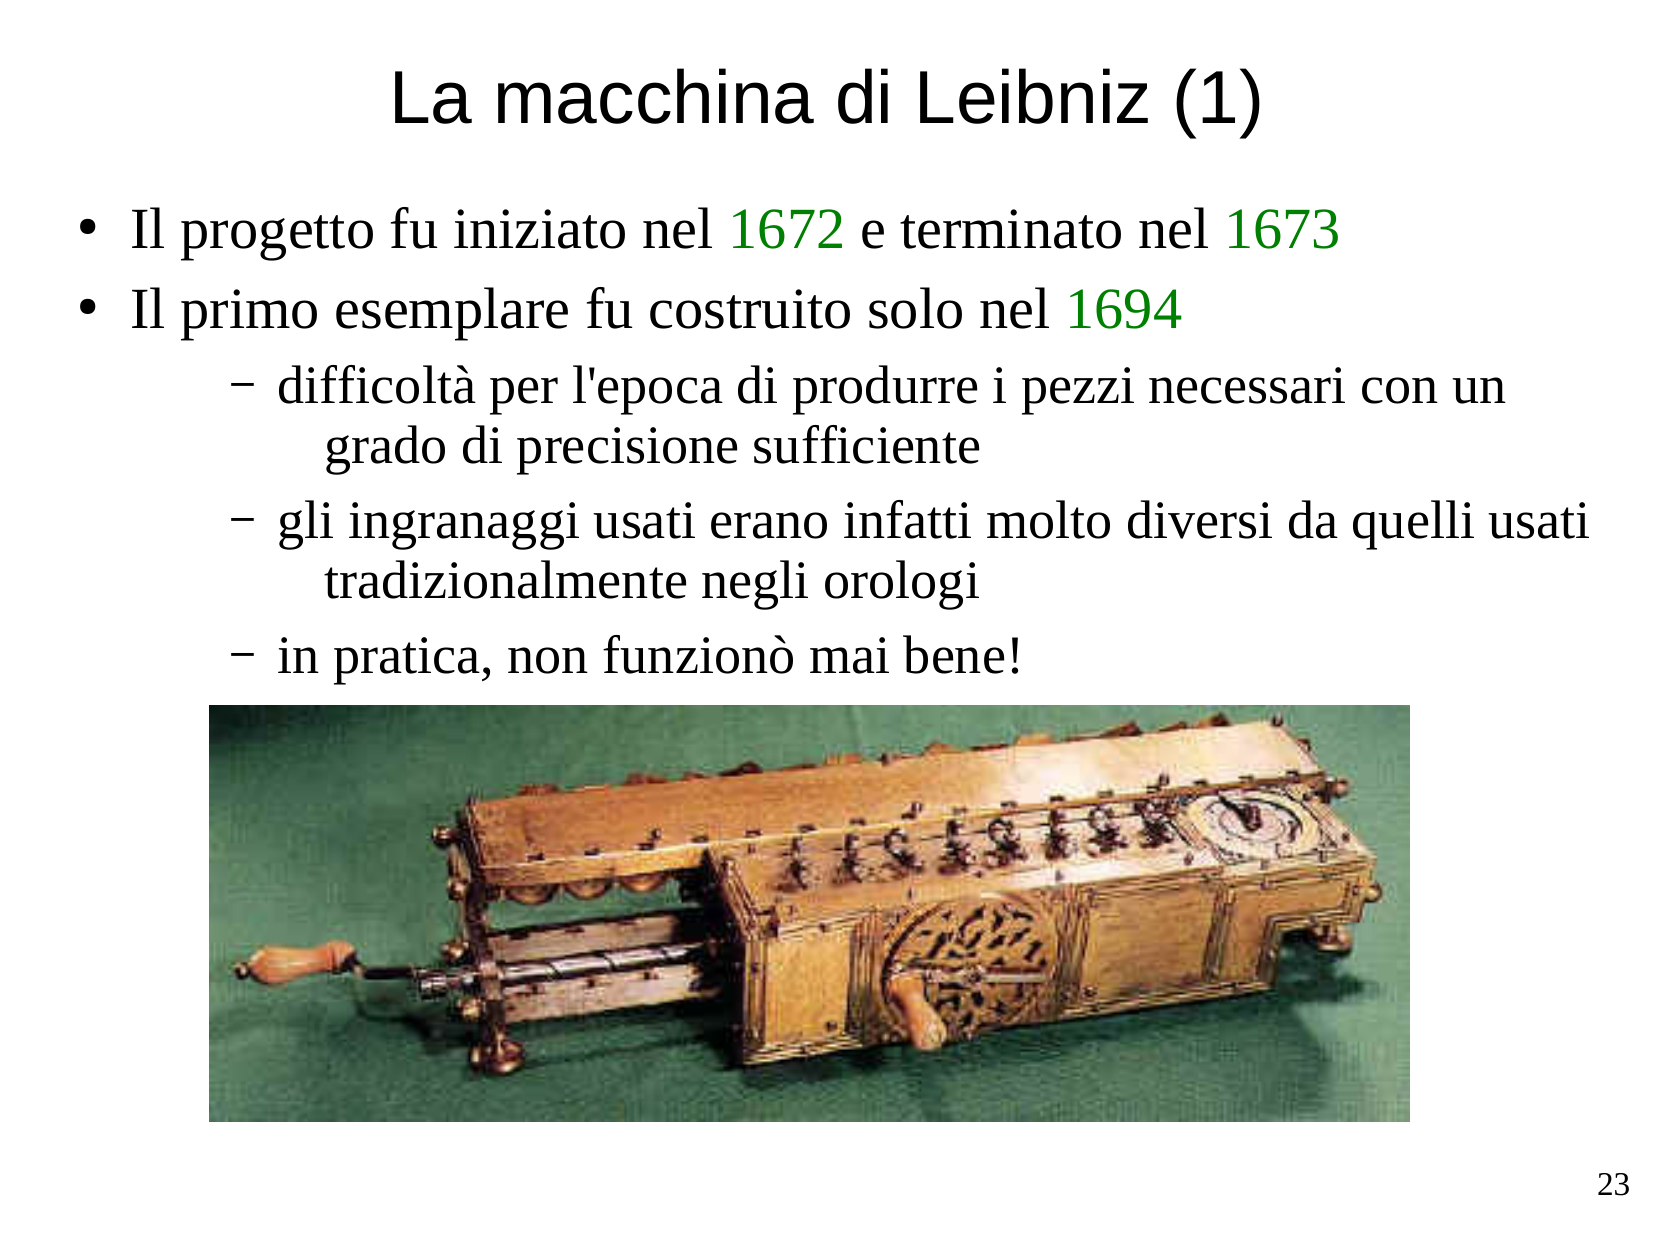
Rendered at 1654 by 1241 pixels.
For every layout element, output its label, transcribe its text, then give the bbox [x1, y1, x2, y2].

list Il progetto fu iniziato nel 1672 e terminato nel 1673 Il primo esemplare fu costruito solo nel 1694 difficoltà per l'epoca di produrre i pezzi necessari con un grado di precisione sufficiente gli ingranaggi usati erano infatti molto diversi da quelli usati tradizionalmente negli orologi in pratica, non funzionò mai bene! [42, 196, 1612, 1187]
picture [209, 705, 1410, 1122]
title La macchina di Leibniz (1) [37, 30, 1617, 166]
